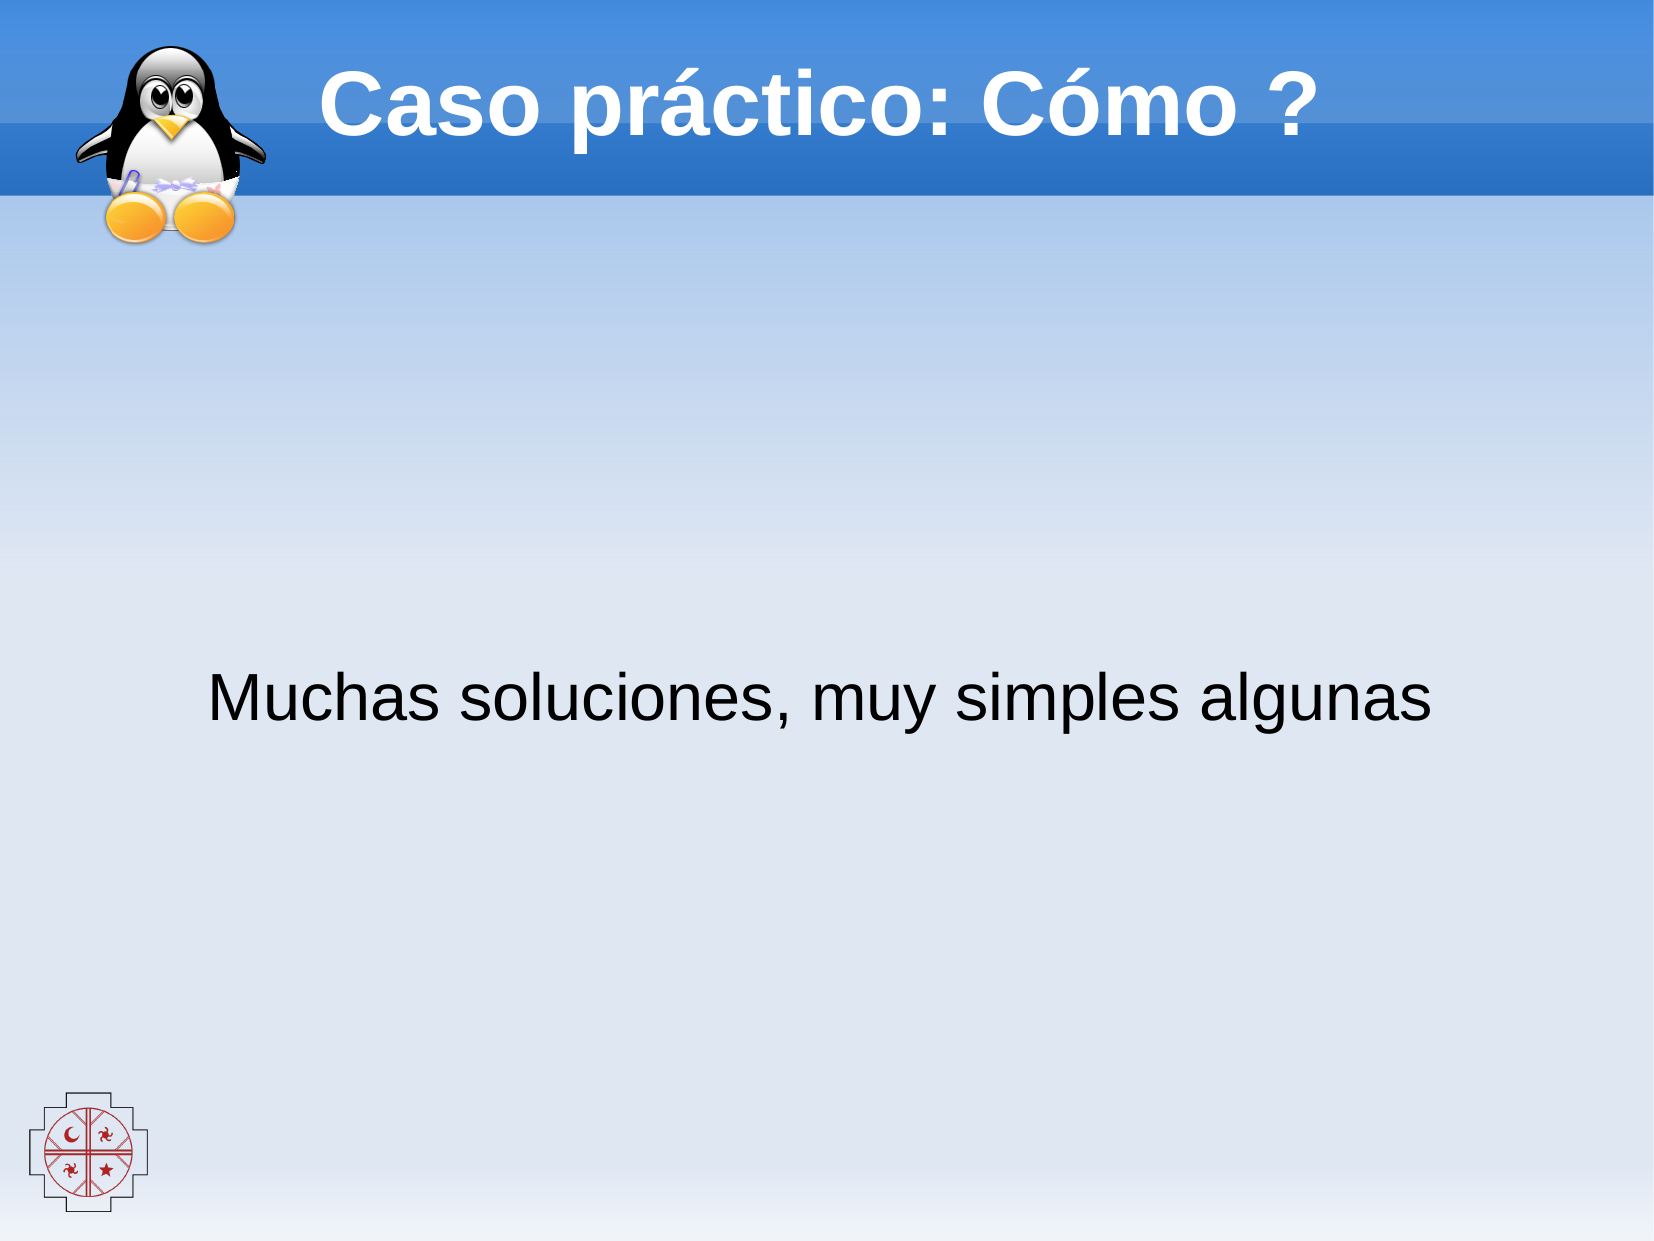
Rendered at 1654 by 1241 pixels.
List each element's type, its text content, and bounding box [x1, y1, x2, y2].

subtitle Muchas soluciones, muy simples algunas [76, 295, 1565, 1099]
picture [0, 0, 1654, 1241]
title Caso práctico: Cómo ? [76, 7, 1565, 200]
